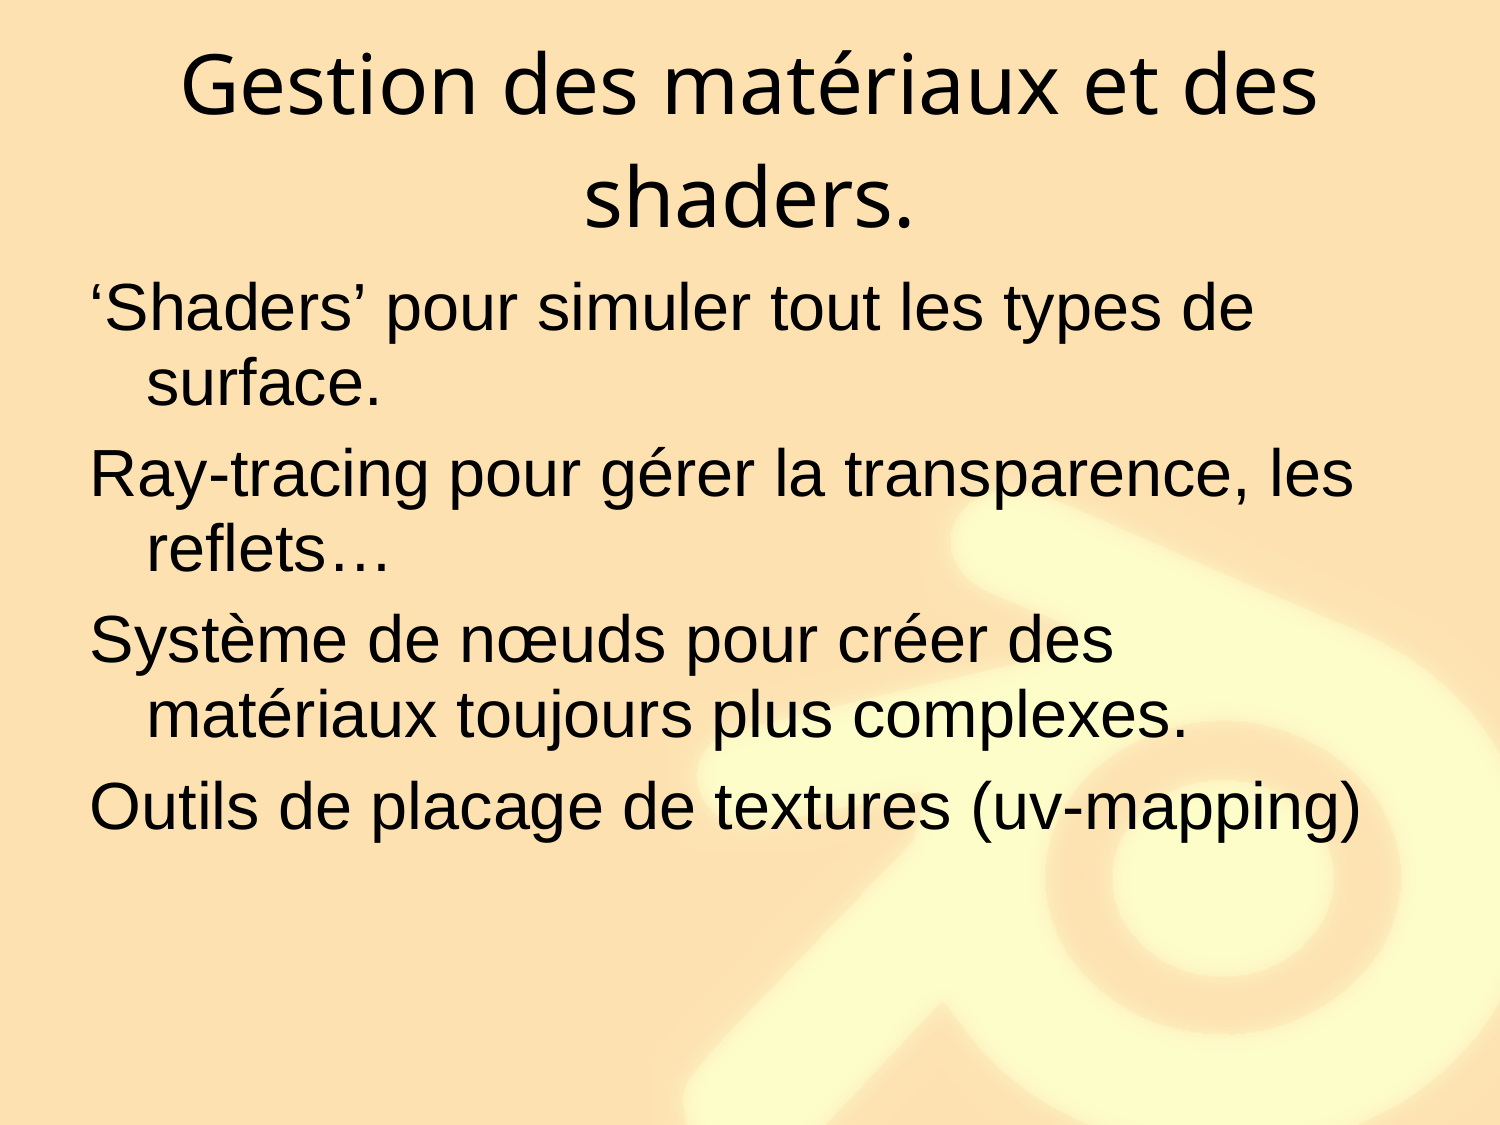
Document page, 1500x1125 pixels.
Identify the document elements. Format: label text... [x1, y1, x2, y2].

list ‘Shaders’ pour simuler tout les types de surface. Ray-tracing pour gérer la transparence, les reflets… Système de nœuds pour créer des matériaux toujours plus complexes. Outils de placage de textures (uv-mapping) [75, 262, 1426, 1006]
title Gestion des matériaux et des shaders. [75, 31, 1426, 247]
picture [0, 0, 1500, 1125]
